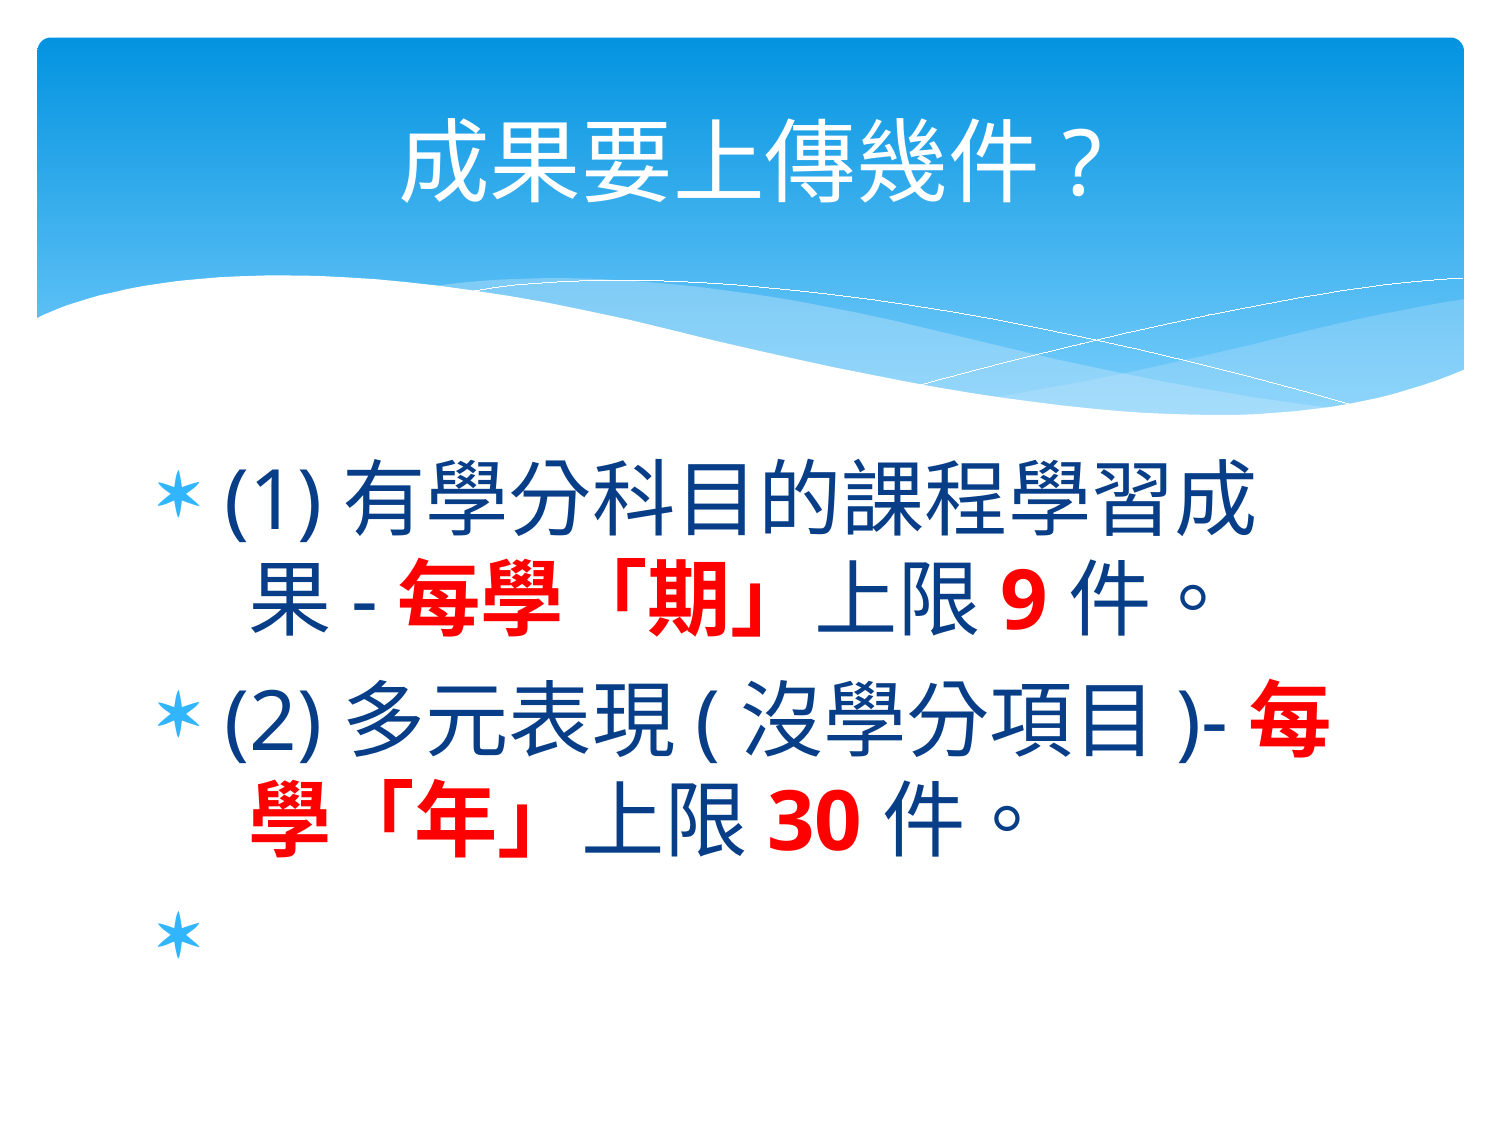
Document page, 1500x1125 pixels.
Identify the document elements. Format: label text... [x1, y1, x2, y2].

title 成果要上傳幾件? [75, 55, 1426, 262]
list (1)有學分科目的課程學習成果-每學「期」上限9件。 (2)多元表現(沒學分項目)-每學「年」上限30件。 [143, 438, 1359, 1005]
